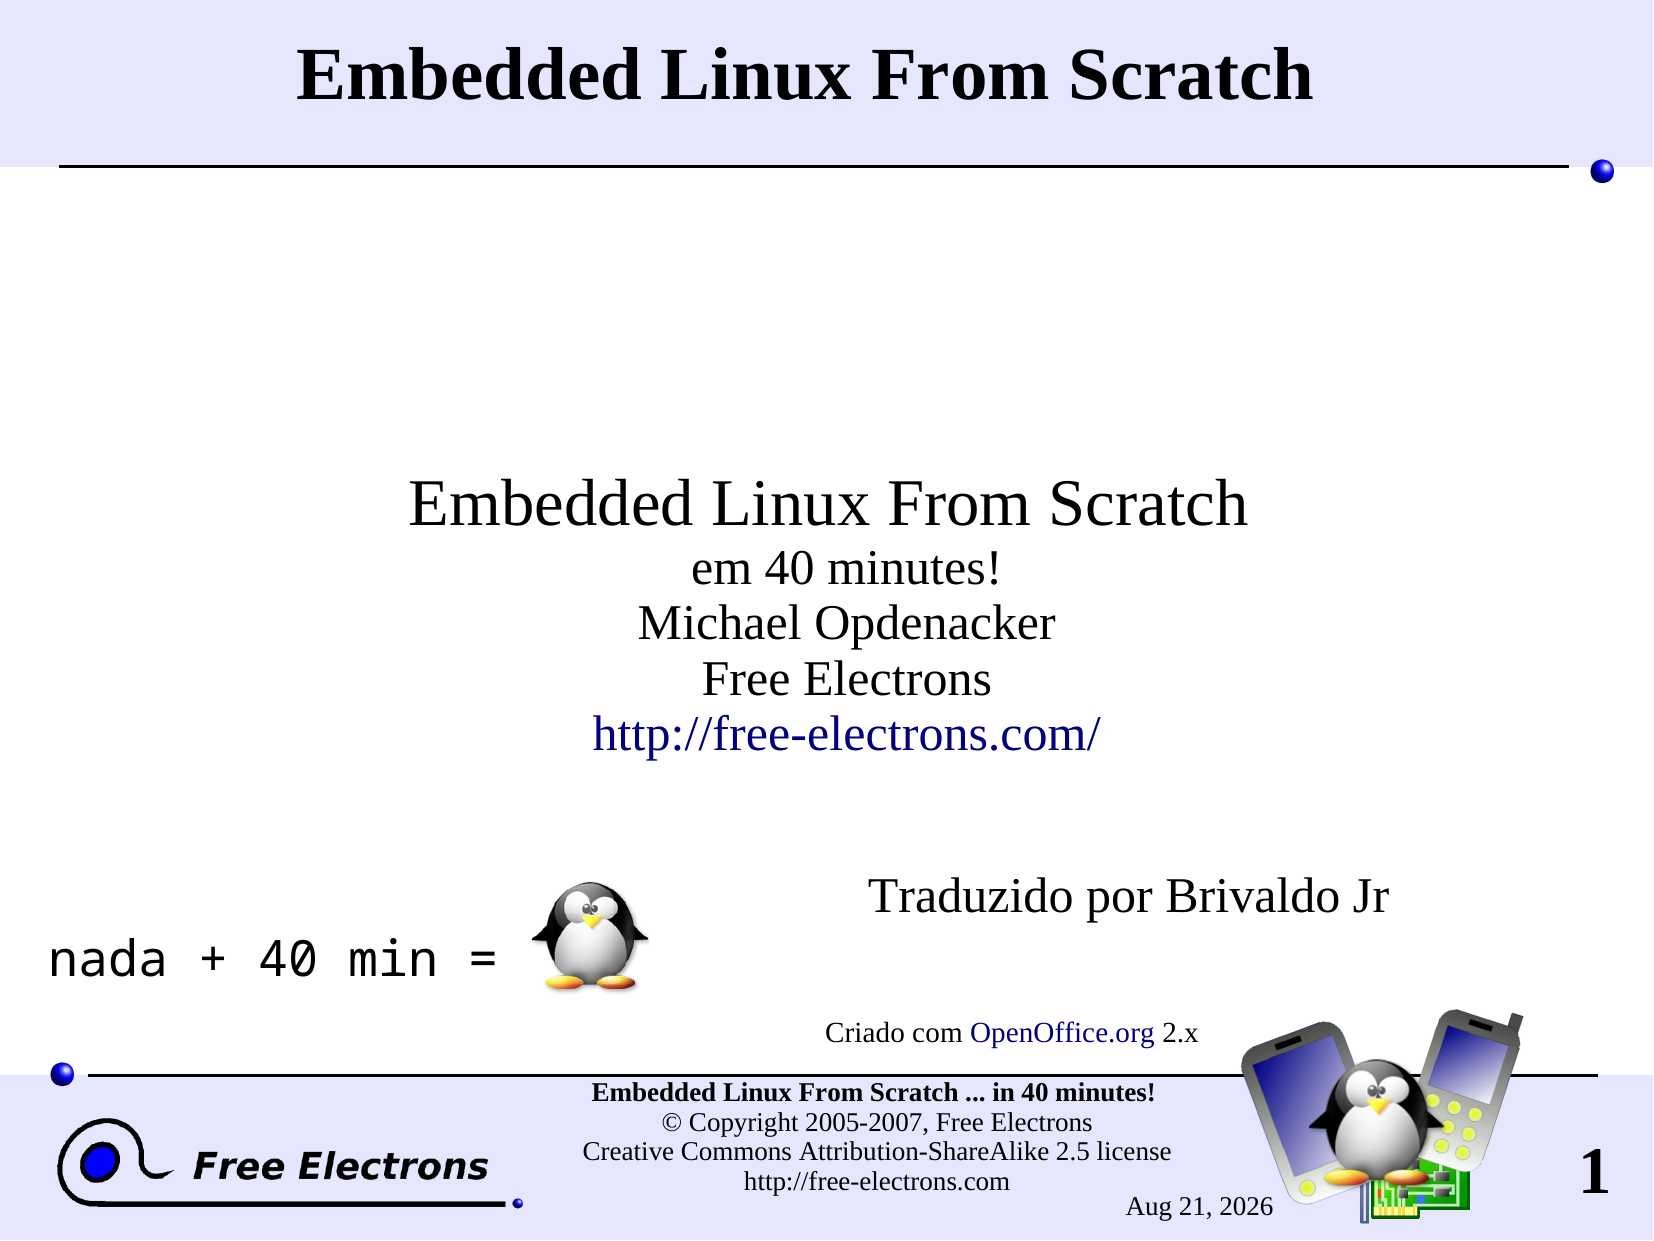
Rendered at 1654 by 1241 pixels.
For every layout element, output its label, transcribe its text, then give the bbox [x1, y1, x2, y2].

title Embedded Linux From Scratch [60, 18, 1551, 132]
subtitle Embedded Linux From Scratch em 40 minutes! Michael Opdenacker Free Electrons http://free-electrons.com/ [105, 216, 1518, 1066]
picture [50, 1107, 527, 1216]
picture [531, 878, 649, 996]
text_box nada + 40 min = [48, 922, 500, 981]
text_box Criado com OpenOffice.org 2.x [825, 1016, 1230, 1052]
text_box Traduzido por Brivaldo Jr [867, 867, 1390, 929]
picture [1231, 1007, 1538, 1241]
